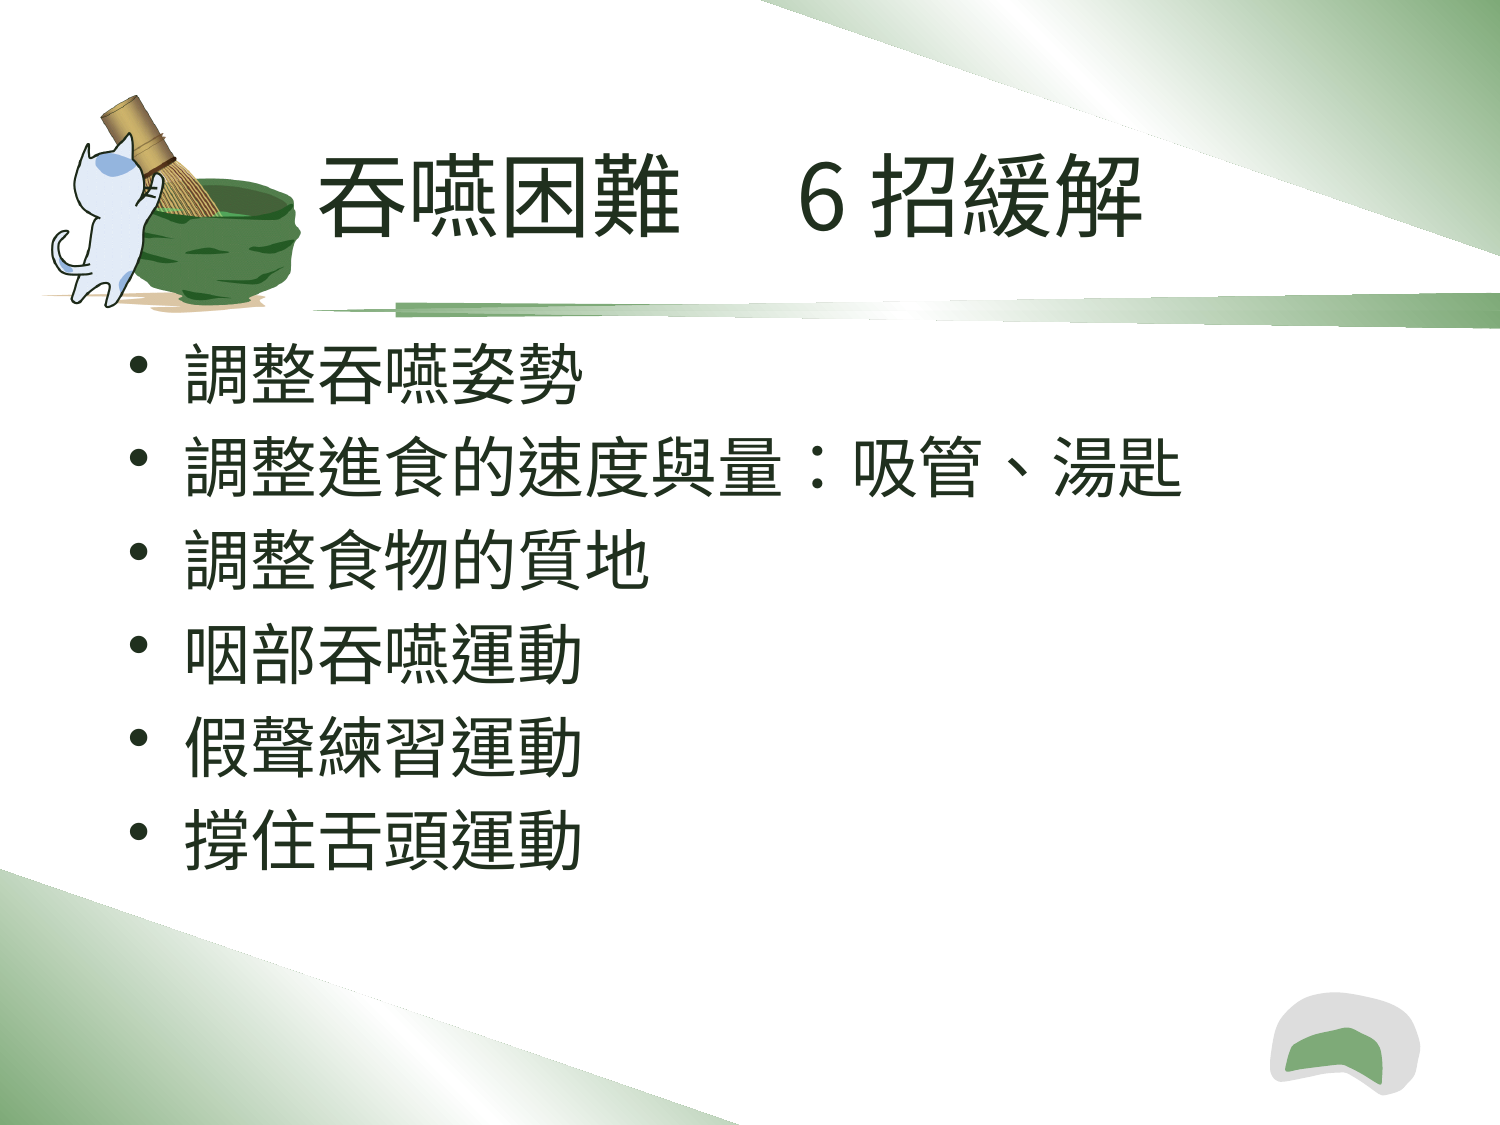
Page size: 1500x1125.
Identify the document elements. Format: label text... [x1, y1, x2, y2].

picture [29, 90, 306, 318]
list 調整吞嚥姿勢 調整進食的速度與量：吸管、湯匙 調整食物的質地 咽部吞嚥運動 假聲練習運動 撐住舌頭運動 [112, 324, 1388, 1000]
title 吞嚥困難 6招緩解 [301, 99, 1388, 288]
